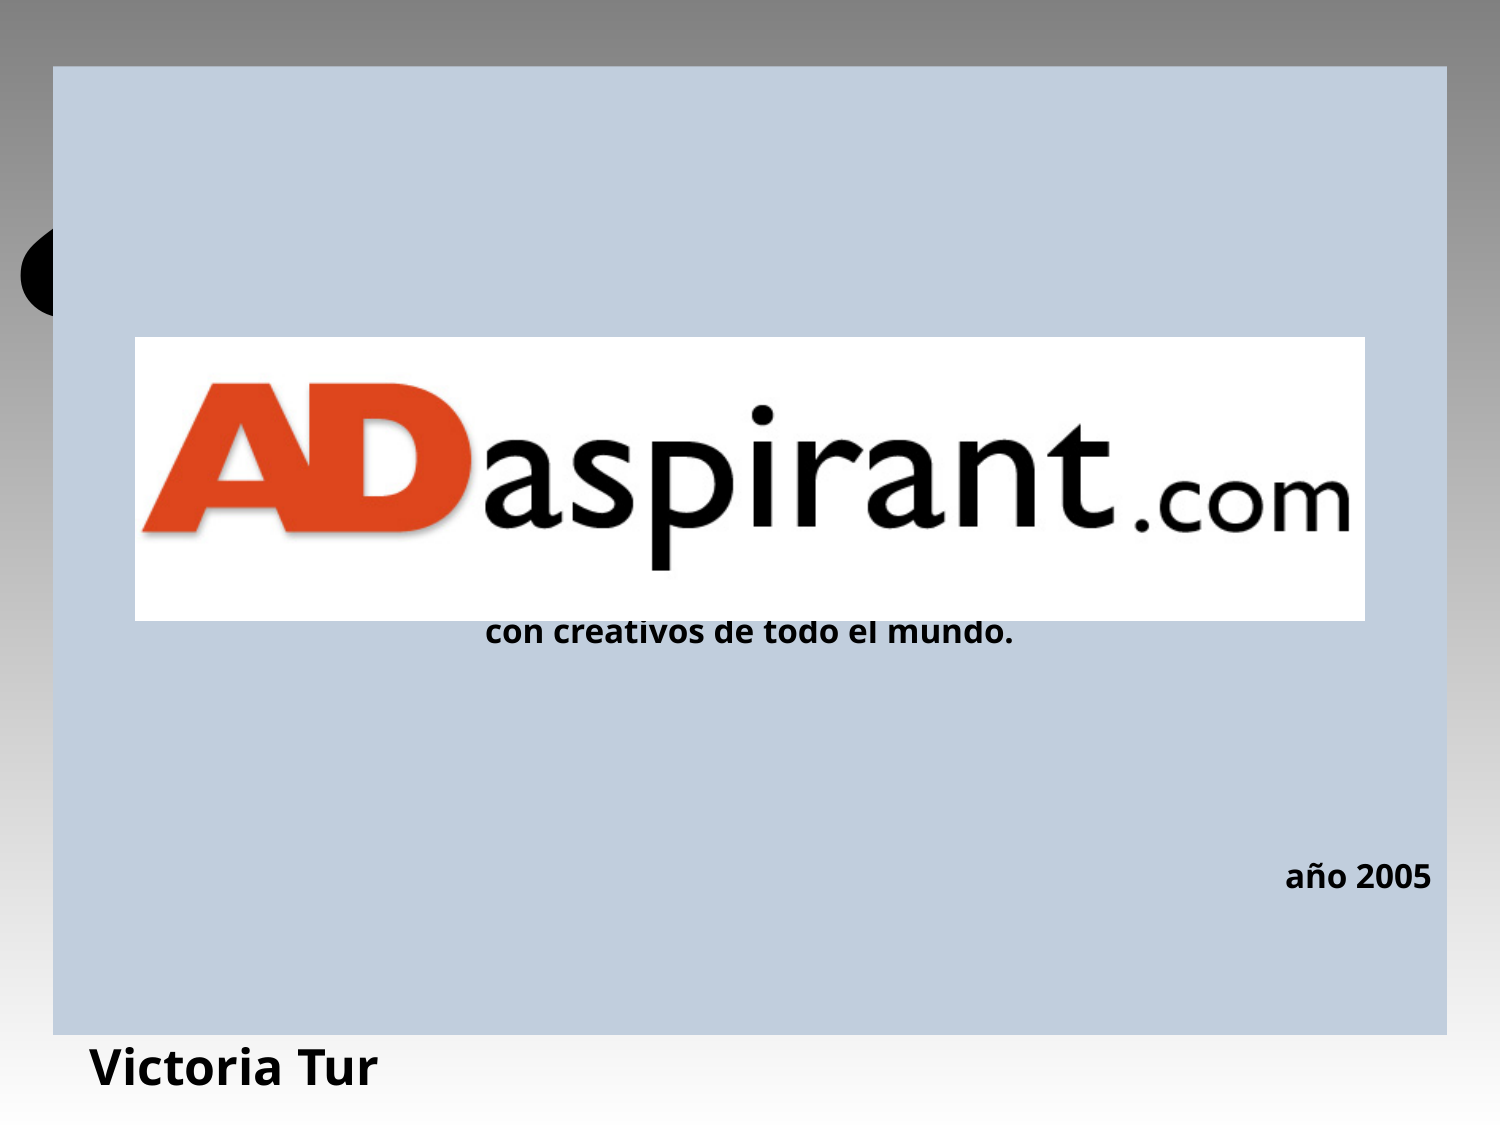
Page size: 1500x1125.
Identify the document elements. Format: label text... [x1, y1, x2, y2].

subtitle El portal que une los estudiantes de publicidad y diseño con creativos de todo el mundo. año 2005 [53, 66, 1447, 1035]
chart [135, 338, 1365, 621]
